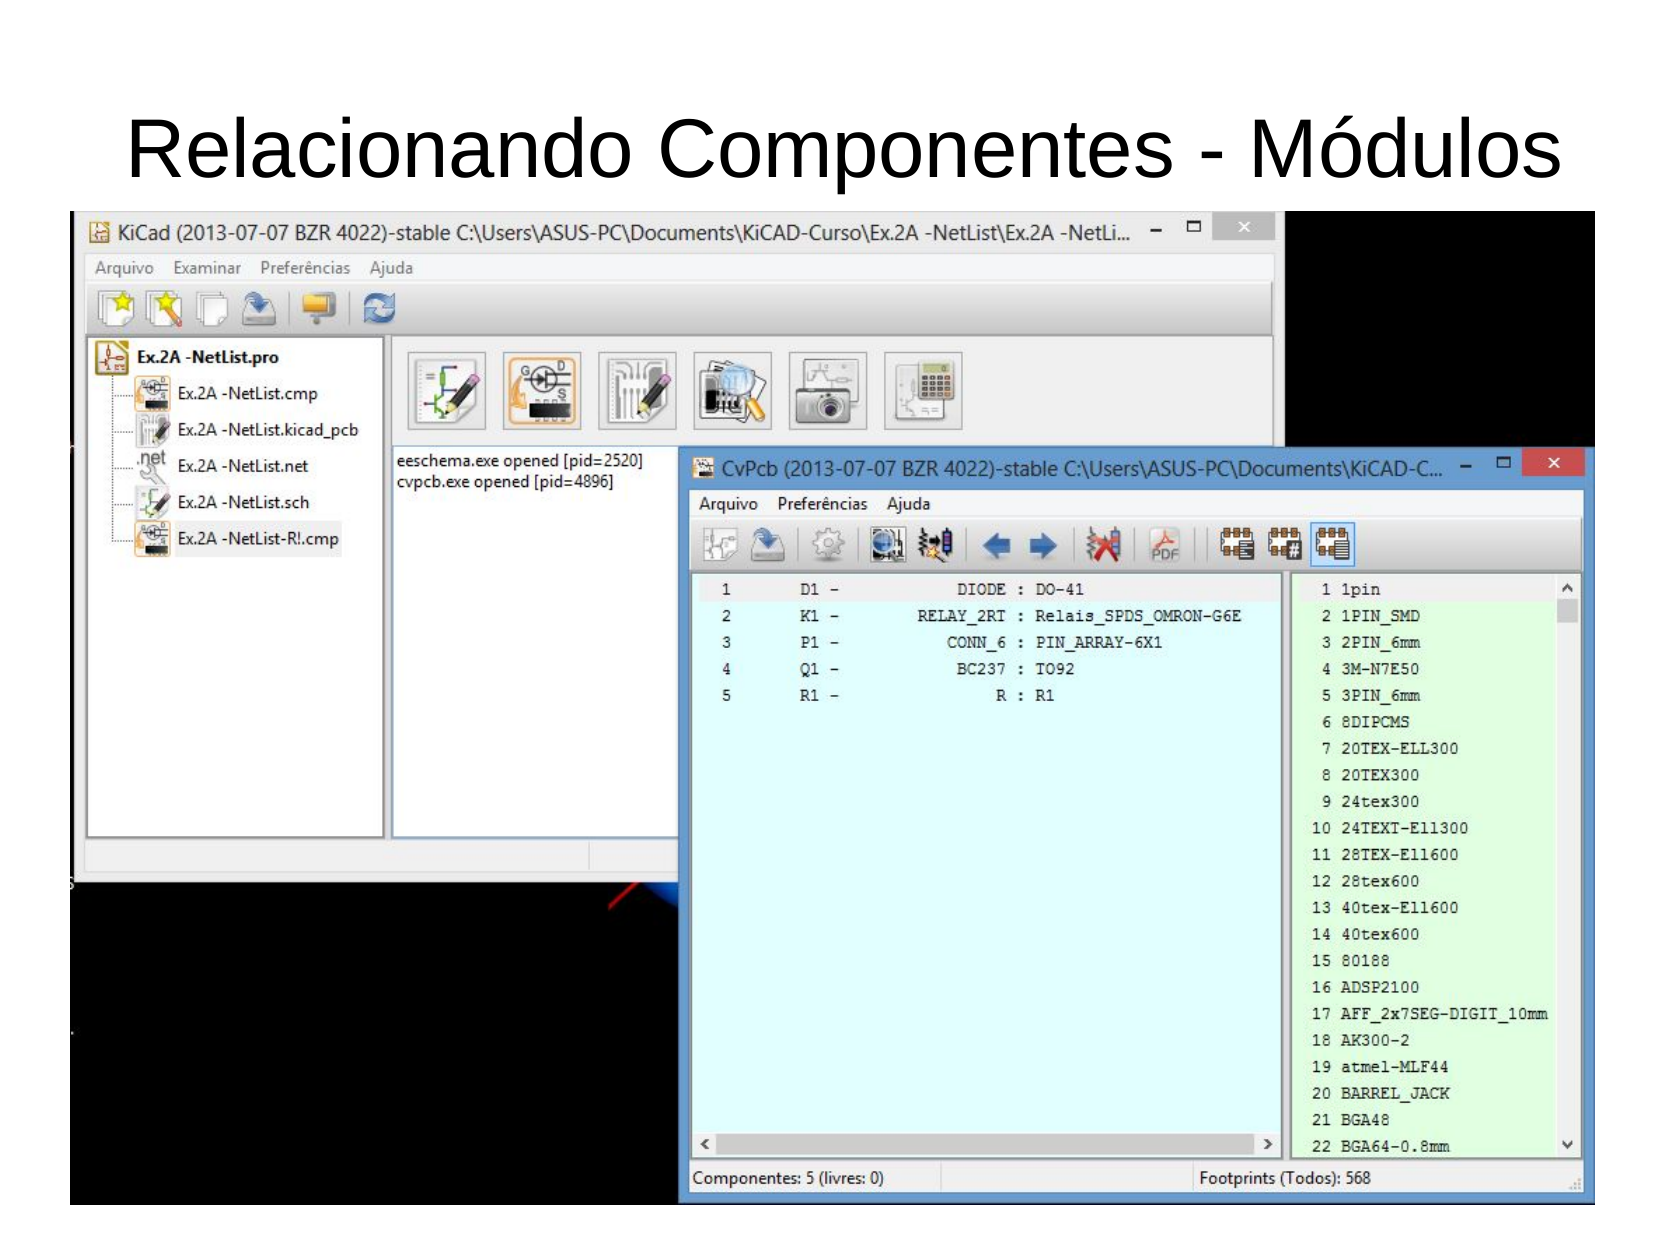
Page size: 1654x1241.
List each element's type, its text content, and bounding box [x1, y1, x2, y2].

text_box Relacionando Componentes - Módulos [106, 94, 1583, 203]
picture [70, 211, 1595, 1205]
